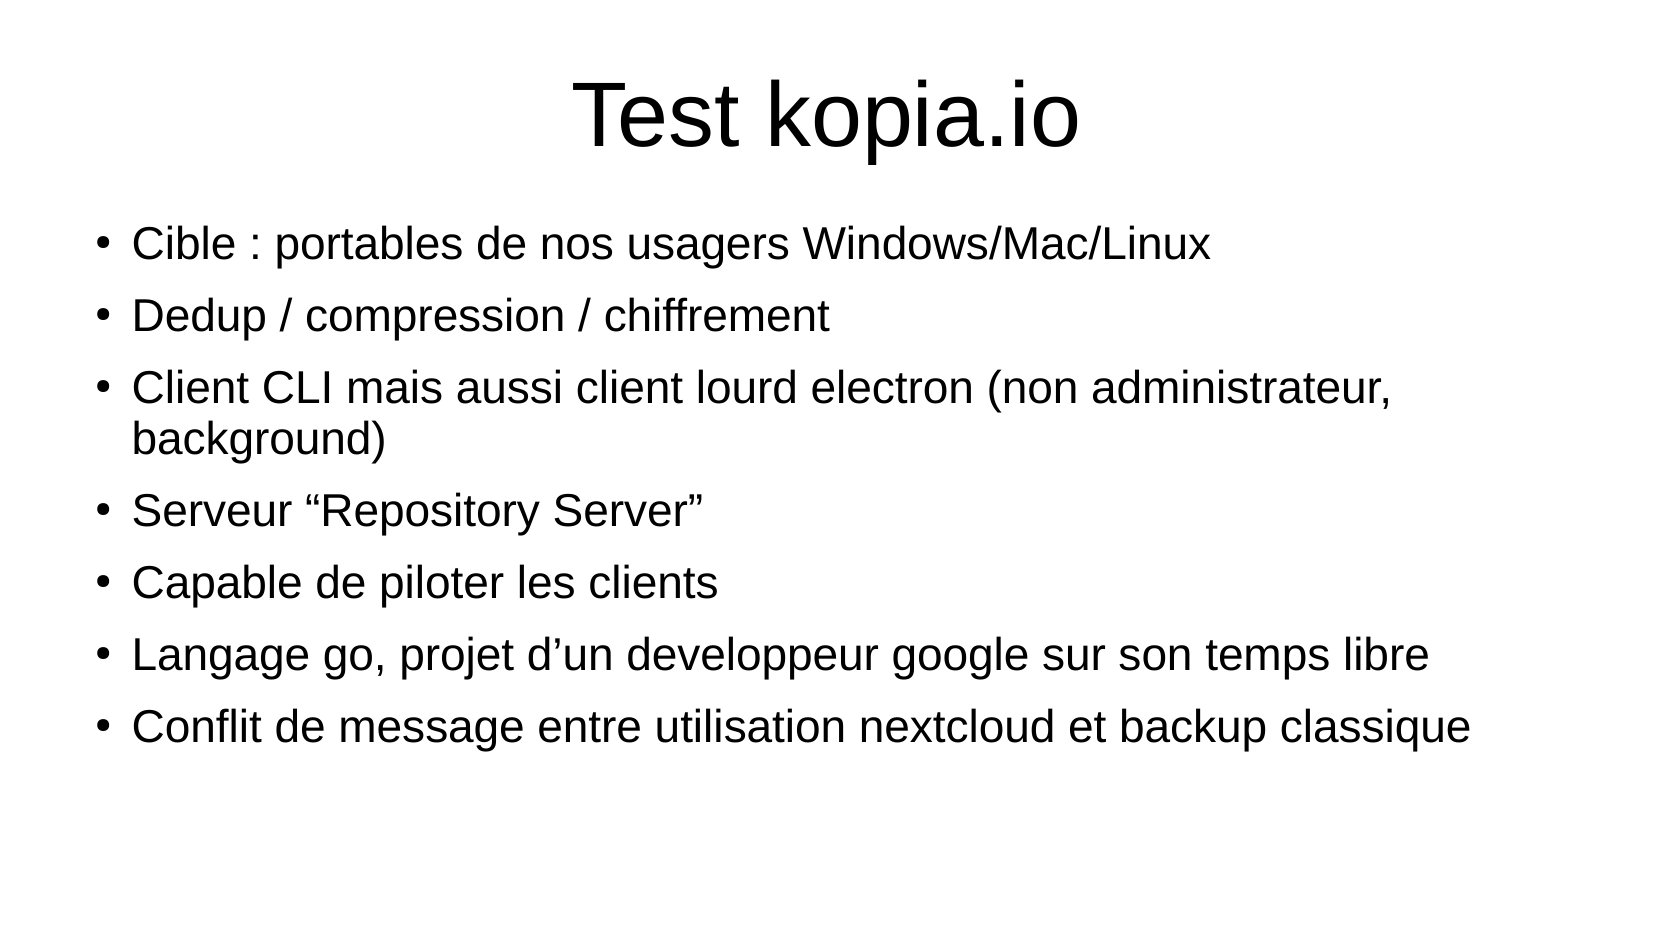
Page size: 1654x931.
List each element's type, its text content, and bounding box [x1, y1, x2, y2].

list Cible : portables de nos usagers Windows/Mac/Linux Dedup / compression / chiffrement Client CLI mais aussi client lourd electron (non administrateur, background) Serveur “Repository Server” Capable de piloter les clients Langage go, projet d’un developpeur google sur son temps libre Conflit de message entre utilisation nextcloud et backup classique [82, 217, 1571, 758]
title Test kopia.io [82, 37, 1571, 193]
